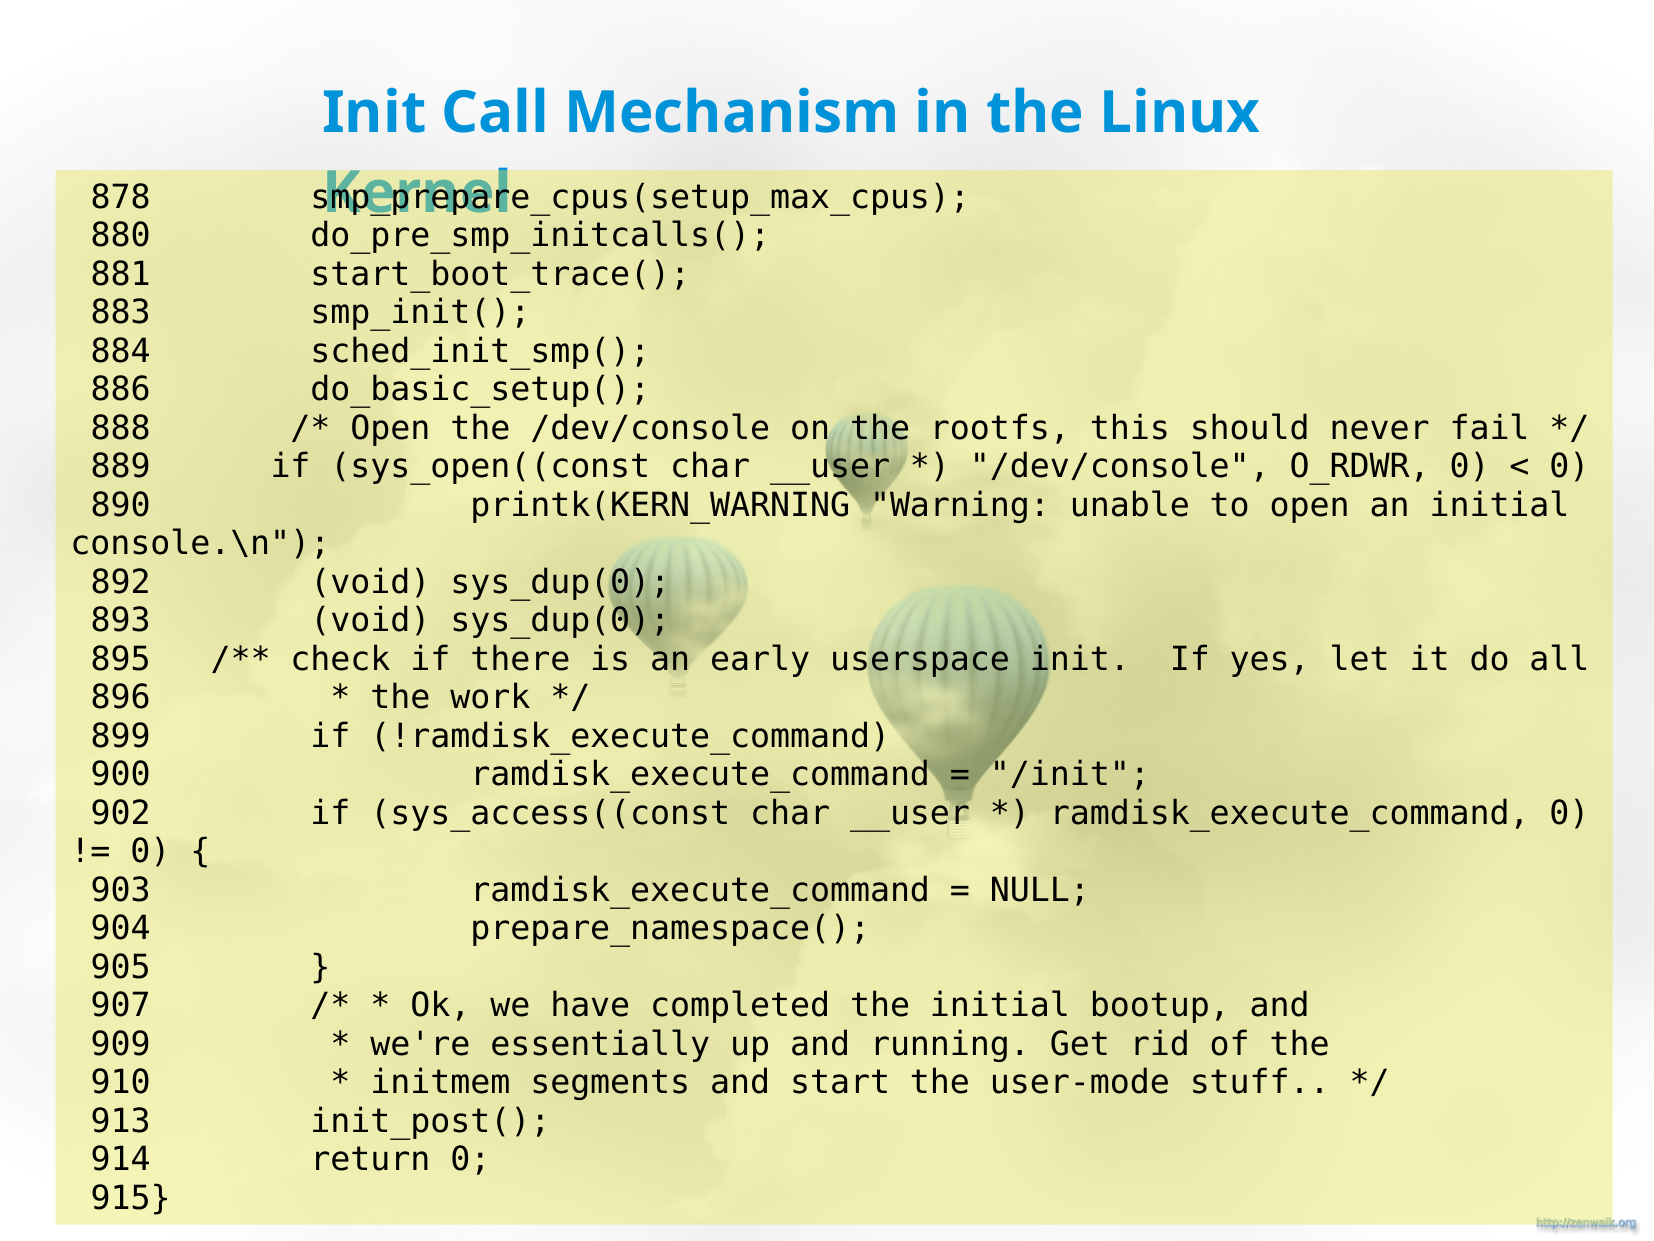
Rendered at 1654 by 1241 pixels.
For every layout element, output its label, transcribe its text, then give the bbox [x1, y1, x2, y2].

text_box 878 smp_prepare_cpus(setup_max_cpus); 880 do_pre_smp_initcalls(); 881 start_boot_trace(); 883 smp_init(); 884 sched_init_smp(); 886 do_basic_setup(); 888 /* Open the /dev/console on the rootfs, this should never fail */ 889 if (sys_open((const char __user *) "/dev/console", O_RDWR, 0) < 0) 890 printk(KERN_WARNING "Warning: unable to open an initial console.\n"); 892 (void) sys_dup(0); 893 (void) sys_dup(0); 895 /** check if there is an early userspace init. If yes, let it do all 896 * the work */ 899 if (!ramdisk_execute_command) 900 ramdisk_execute_command = "/init"; 902 if (sys_access((const char __user *) ramdisk_execute_command, 0) != 0) { 903 ramdisk_execute_command = NULL; 904 prepare_namespace(); 905 } 907 /* * Ok, we have completed the initial bootup, and 909 * we're essentially up and running. Get rid of the 910 * initmem segments and start the user-mode stuff.. */ 913 init_post(); 914 return 0; 915} [55, 170, 1613, 1225]
text_box Init Call Mechanism in the Linux Kernel [307, 63, 1368, 149]
